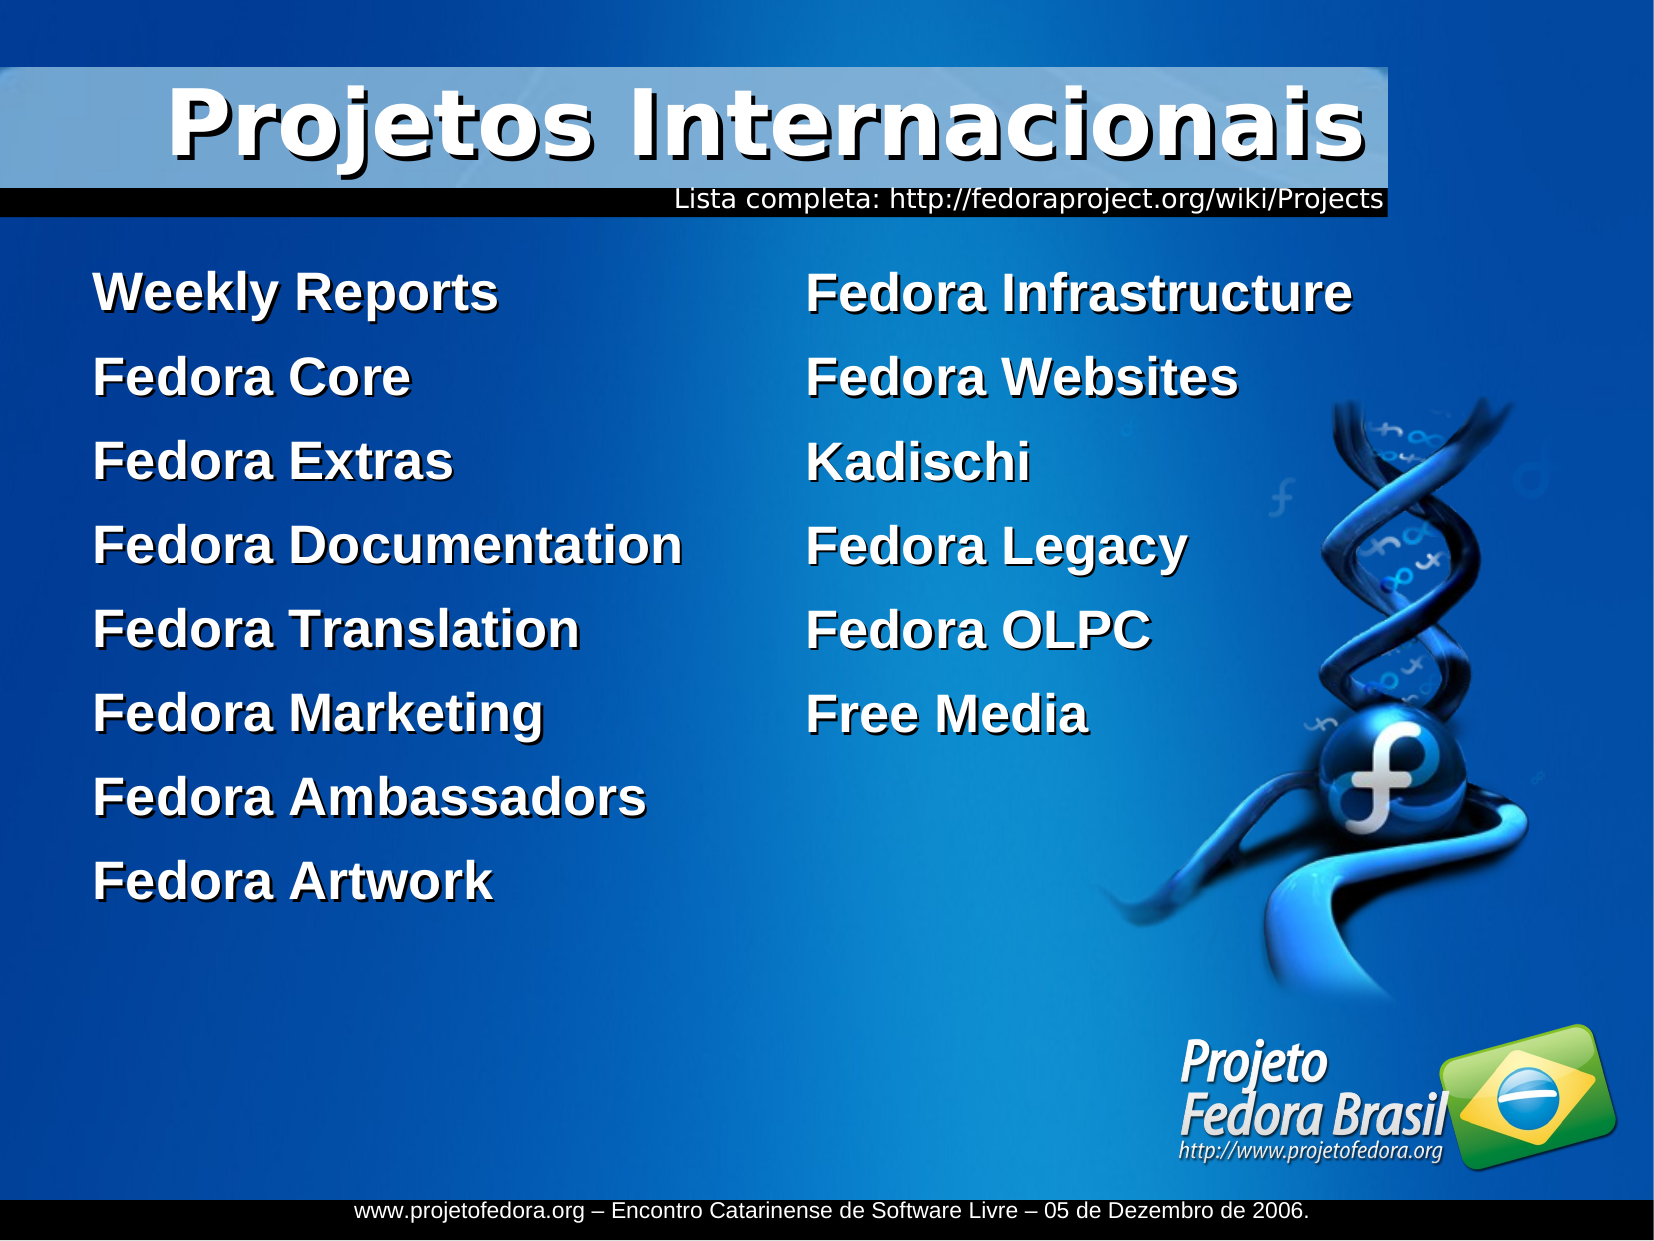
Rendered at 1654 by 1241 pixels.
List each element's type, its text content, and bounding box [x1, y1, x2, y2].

text_box Projetos Internacionais [150, 63, 1394, 202]
text_box www.projetofedora.org – Encontro Catarinense de Software Livre – 05 de Dezembro de 2006. [339, 1190, 1427, 1241]
text_box Lista completa: http://fedoraproject.org/wiki/Projects [659, 175, 1388, 222]
picture [0, 0, 1654, 1200]
list Weekly Reports Fedora Core Fedora Extras Fedora Documentation Fedora Translation Fedora Marketing Fedora Ambassadors Fedora Artwork [75, 261, 788, 1126]
list Fedora Infrastructure Fedora Websites Kadischi Fedora Legacy Fedora OLPC Free Media [787, 262, 1463, 1164]
